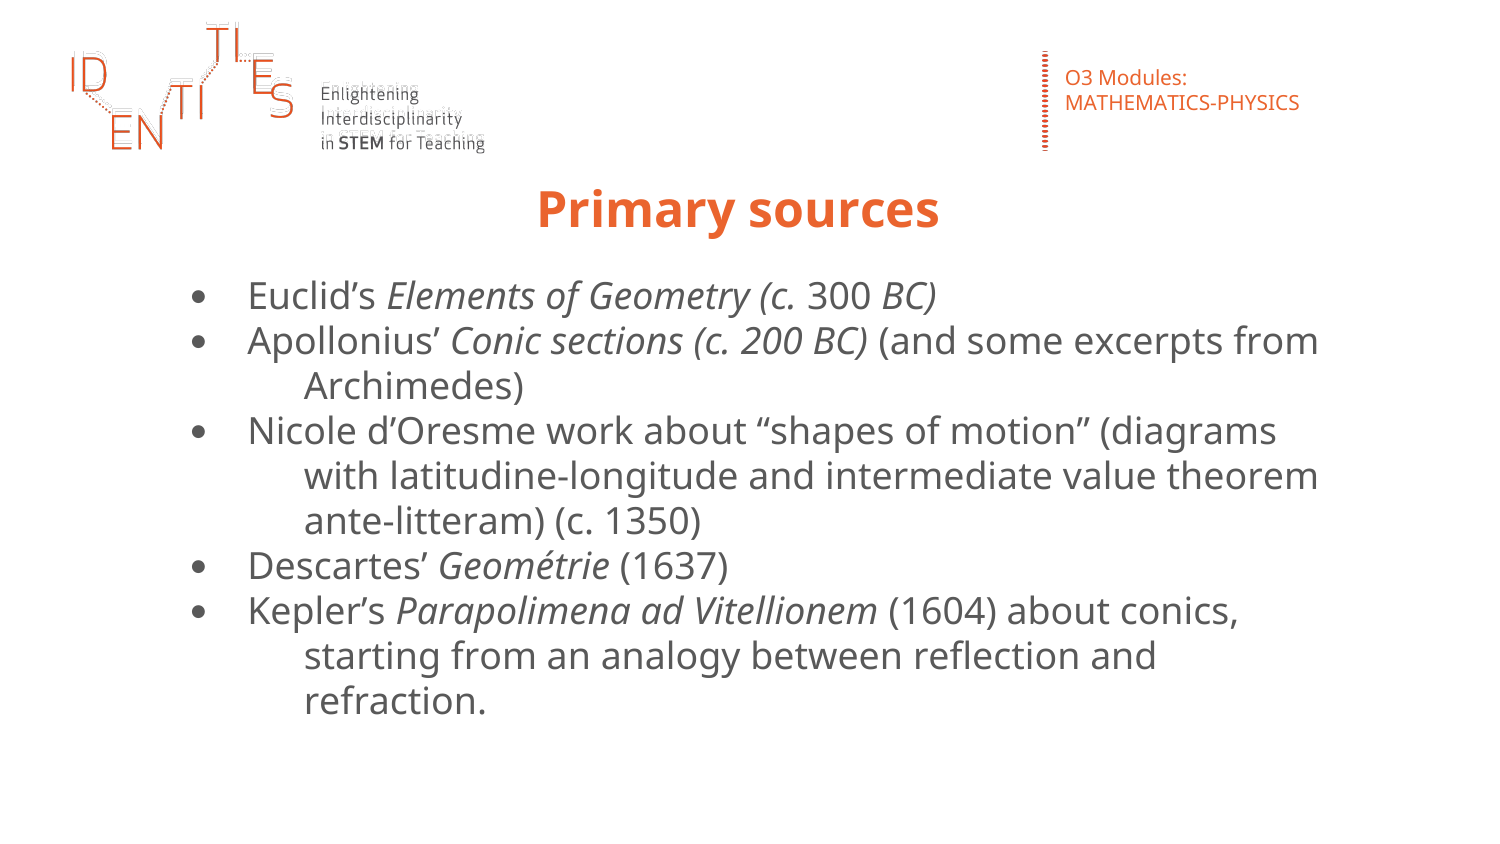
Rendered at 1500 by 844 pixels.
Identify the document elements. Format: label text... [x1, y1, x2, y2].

text_box O3 Modules: MATHEMATICS-PHYSICS [1049, 57, 1472, 164]
picture [1042, 51, 1051, 151]
picture [71, 18, 485, 157]
text_box Primary sources Euclid’s Elements of Geometry (c. 300 BC) Apollonius’ Conic sections (c. 200 BC) (and some excerpts from Archimedes) Nicole d’Oresme work about “shapes of motion” (diagrams with latitudine-longitude and intermediate value theorem ante-litteram) (c. 1350) Descartes’ Geométrie (1637) Kepler’s Parapolimena ad Vitellionem (1604) about conics, starting from an analogy between reflection and refraction. [138, 169, 1338, 834]
